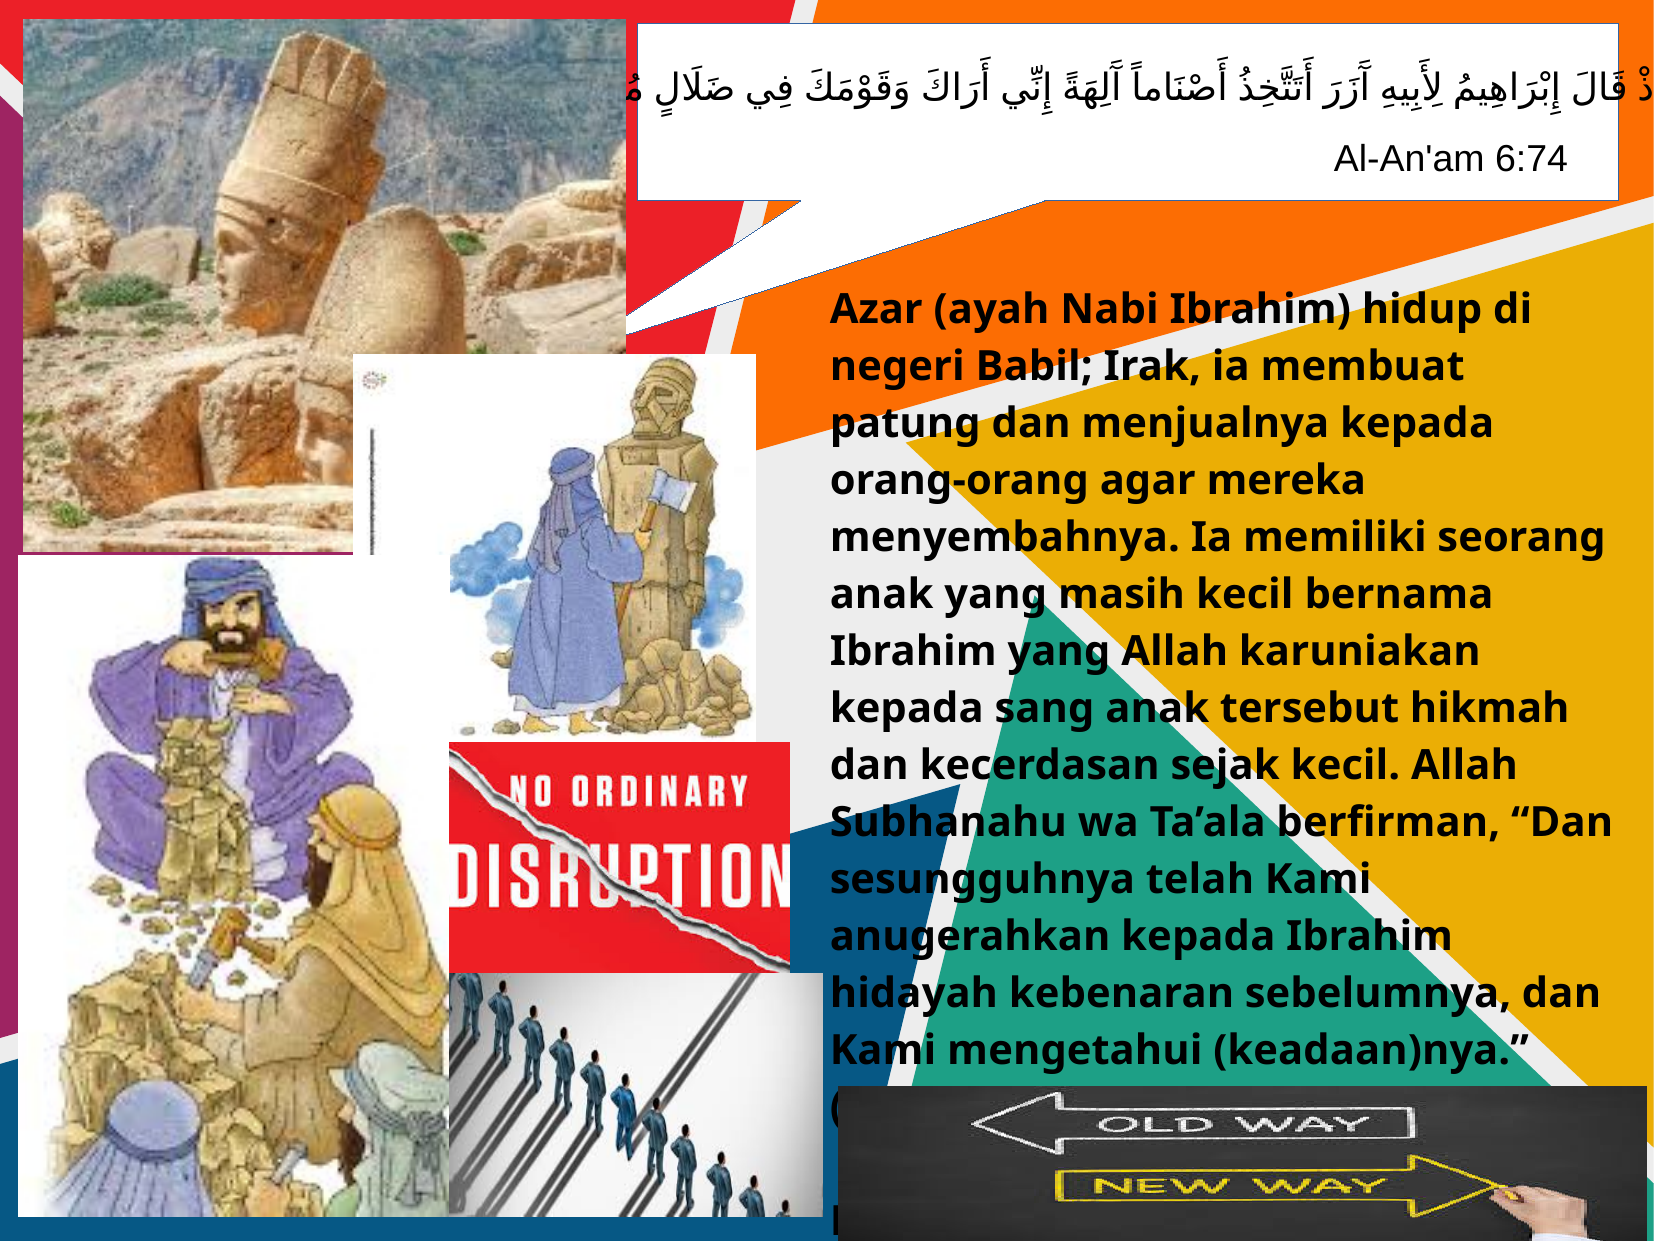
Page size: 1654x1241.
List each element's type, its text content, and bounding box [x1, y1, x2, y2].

text_box Al-An'am 6:74 [1228, 129, 1583, 187]
picture [838, 1086, 1647, 1241]
picture [18, 19, 823, 1217]
text_box Azar (ayah Nabi Ibrahim) hidup di negeri Babil; Irak, ia membuat patung dan menjualnya kepada orang-orang agar mereka menyembahnya. Ia memiliki seorang anak yang masih kecil bernama Ibrahim yang Allah karuniakan kepada sang anak tersebut hikmah dan kecerdasan sejak kecil. Allah Subhanahu wa Ta’ala berfirman, “Dan sesungguhnya telah Kami anugerahkan kepada Ibrahim hidayah kebenaran sebelumnya, dan Kami mengetahui (keadaan)nya.” (QS. Al Anbiyaa’: 51) Read more https://kisahmuslim.com/2564-kisah-nabi-ibrahim-alaihissalam-bag-1.html [814, 271, 1630, 1216]
text_box وَإِذْ قَالَ إِبْرَاهِيمُ لِأَبِيهِ آَزَرَ أَتَتَّخِذُ أَصْنَاماً آَلِهَةً إِنِّي أَرَاكَ وَقَوْمَكَ فِي ضَلَالٍ مُبِينٍ [626, 23, 1619, 335]
